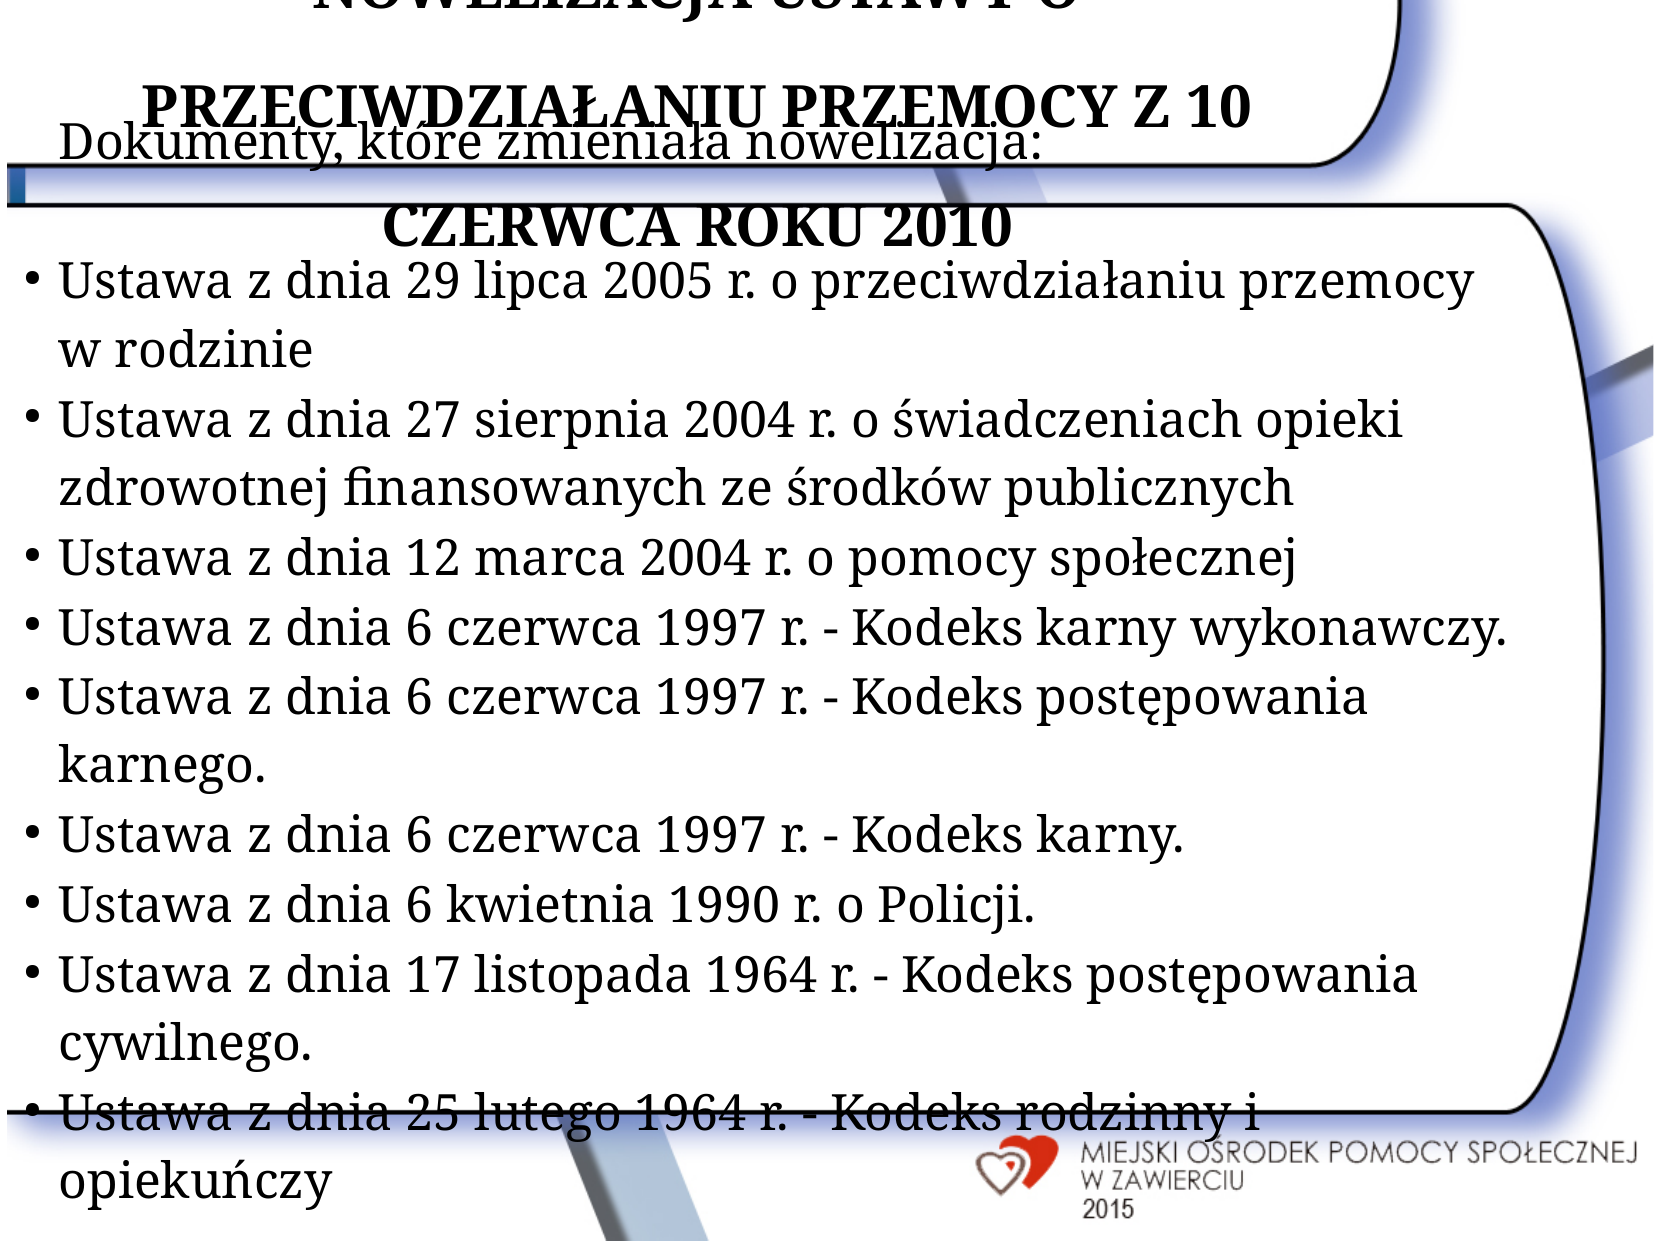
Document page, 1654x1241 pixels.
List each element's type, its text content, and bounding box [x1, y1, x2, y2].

subtitle Dokumenty, które zmieniała nowelizacja: Ustawa z dnia 29 lipca 2005 r. o przeciwdziałaniu przemocy w rodzinie Ustawa z dnia 27 sierpnia 2004 r. o świadczeniach opieki zdrowotnej finansowanych ze środków publicznych Ustawa z dnia 12 marca 2004 r. o pomocy społecznej Ustawa z dnia 6 czerwca 1997 r. - Kodeks karny wykonawczy. Ustawa z dnia 6 czerwca 1997 r. - Kodeks postępowania karnego. Ustawa z dnia 6 czerwca 1997 r. - Kodeks karny. Ustawa z dnia 6 kwietnia 1990 r. o Policji. Ustawa z dnia 17 listopada 1964 r. - Kodeks postępowania cywilnego. Ustawa z dnia 25 lutego 1964 r. - Kodeks rodzinny i opiekuńczy [23, 220, 1512, 1099]
title NOWELIZACJA USTAWY O PRZECIWDZIAŁANIU PRZEMOCY Z 10 CZERWCA ROKU 2010 [0, 0, 1371, 175]
picture [7, 0, 1654, 1241]
